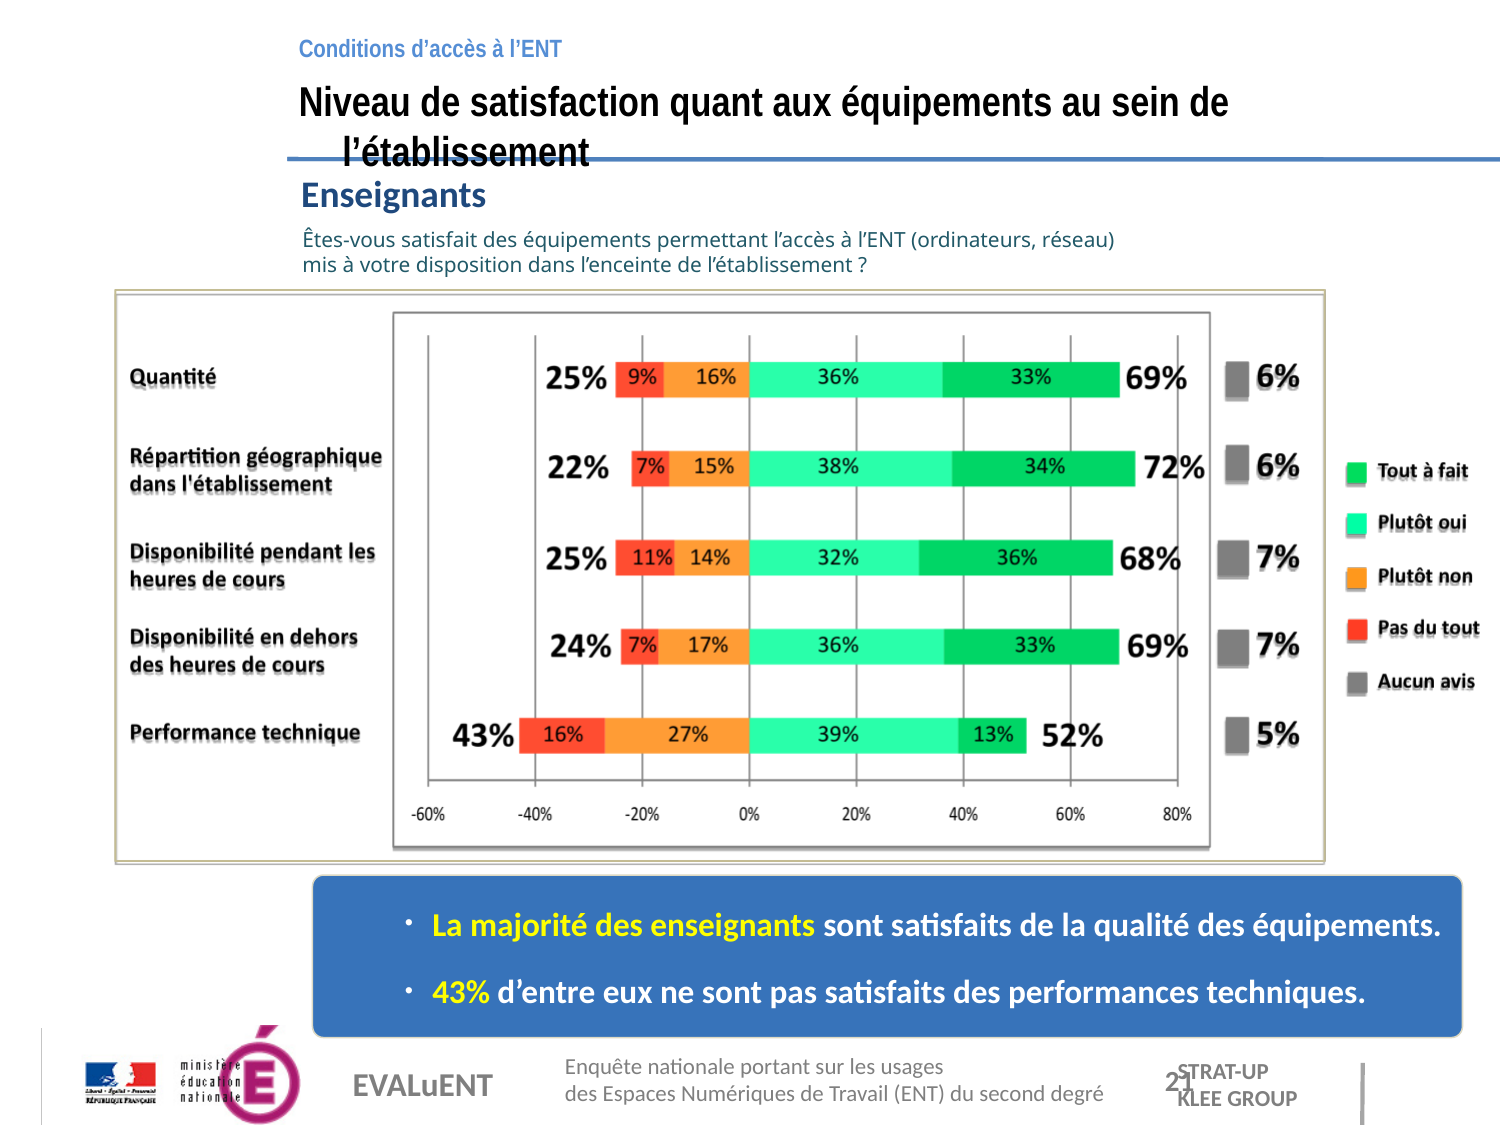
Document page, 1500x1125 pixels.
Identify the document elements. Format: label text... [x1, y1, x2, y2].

text_box Conditions d’accès à l’ENT Niveau de satisfaction quant aux équipements au sein de l’établissement [284, 25, 1500, 100]
text_box La majorité des enseignants sont satisfaits de la qualité des équipements. 43% d’entre eux ne sont pas satisfaits des performances techniques. [312, 875, 1463, 1038]
text_box [1074, 1050, 1426, 1110]
picture [112, 287, 1500, 863]
text_box Êtes-vous satisfait des équipements permettant l’accès à l’ENT (ordinateurs, réseau) mis à votre disposition dans l’enceinte de l’établissement ? [287, 219, 1375, 287]
text_box Enseignants [286, 162, 504, 224]
